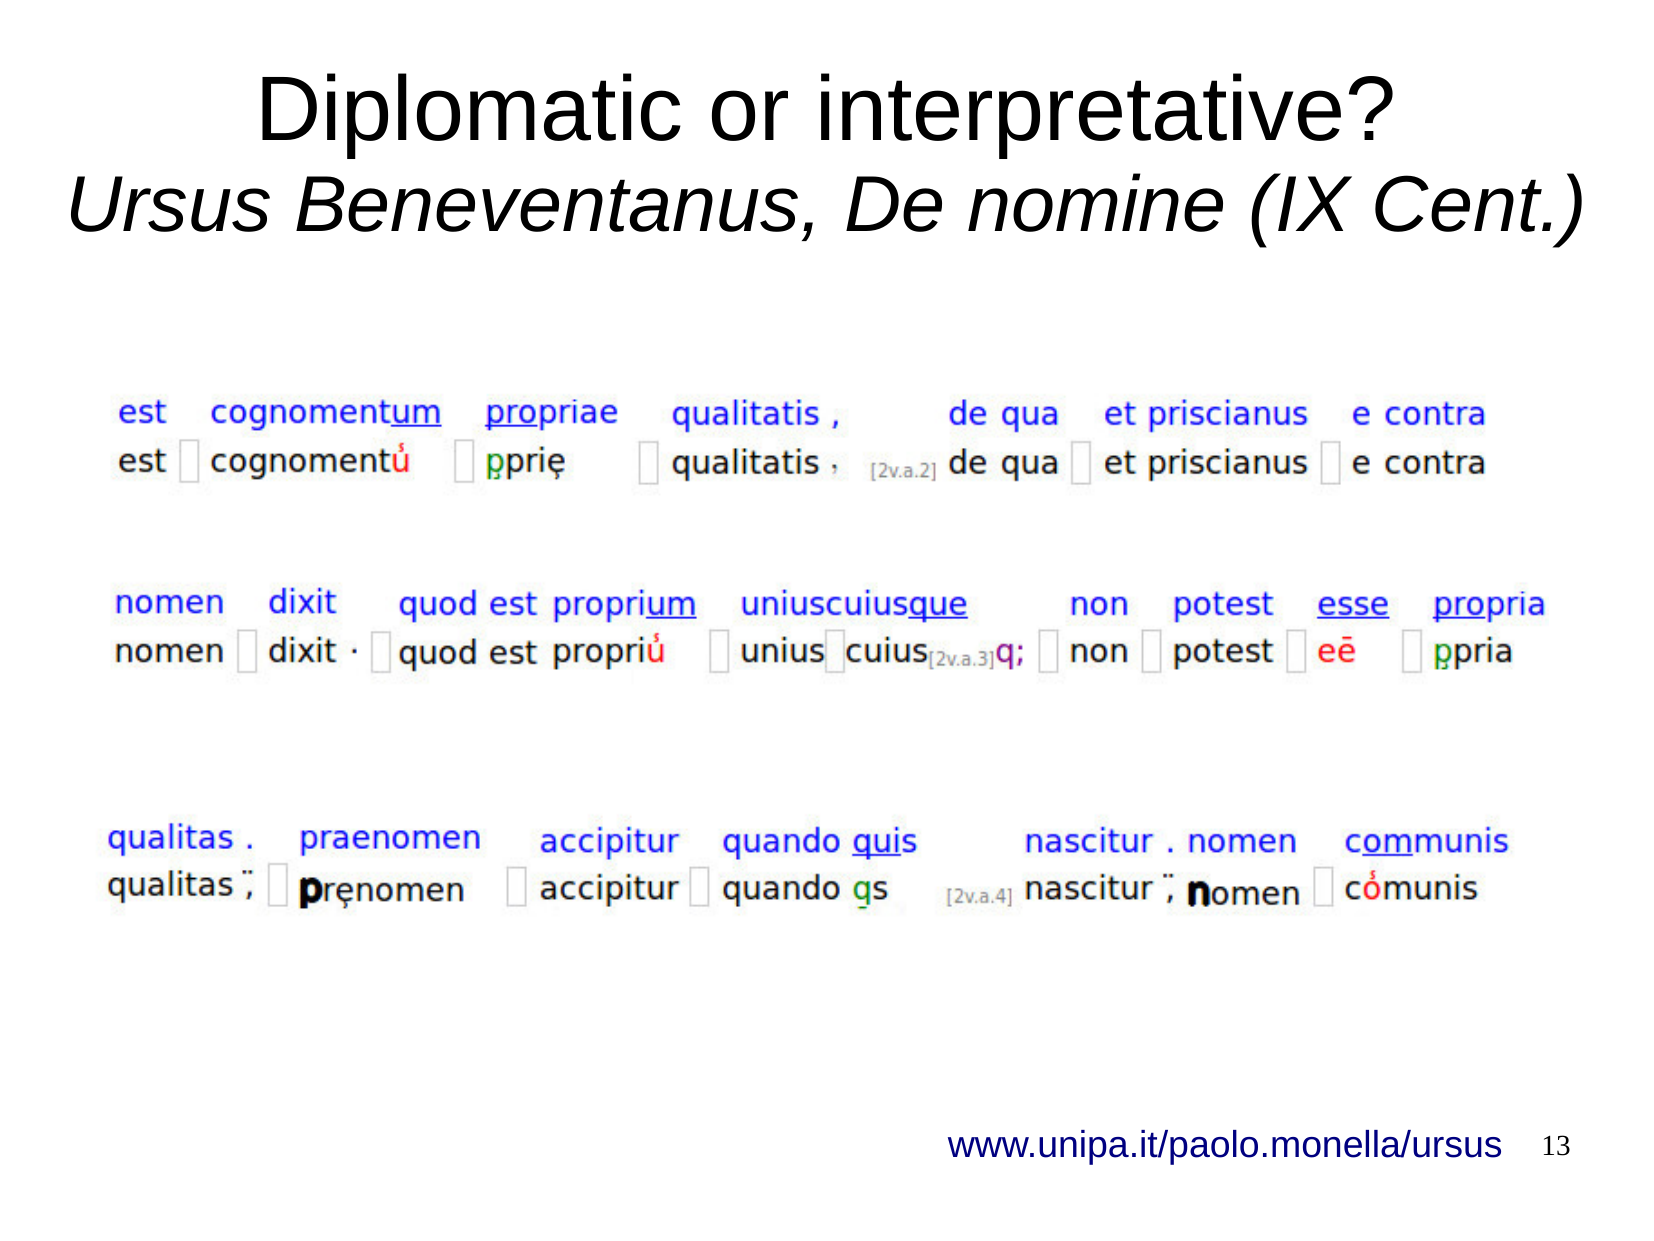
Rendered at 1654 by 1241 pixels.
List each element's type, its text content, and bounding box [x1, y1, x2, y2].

title Diplomatic or interpretative? Ursus Beneventanus, De nomine (IX Cent.) [47, 49, 1607, 257]
text_box www.unipa.it/paolo.monella/ursus [933, 1116, 1548, 1216]
picture [82, 351, 1549, 945]
